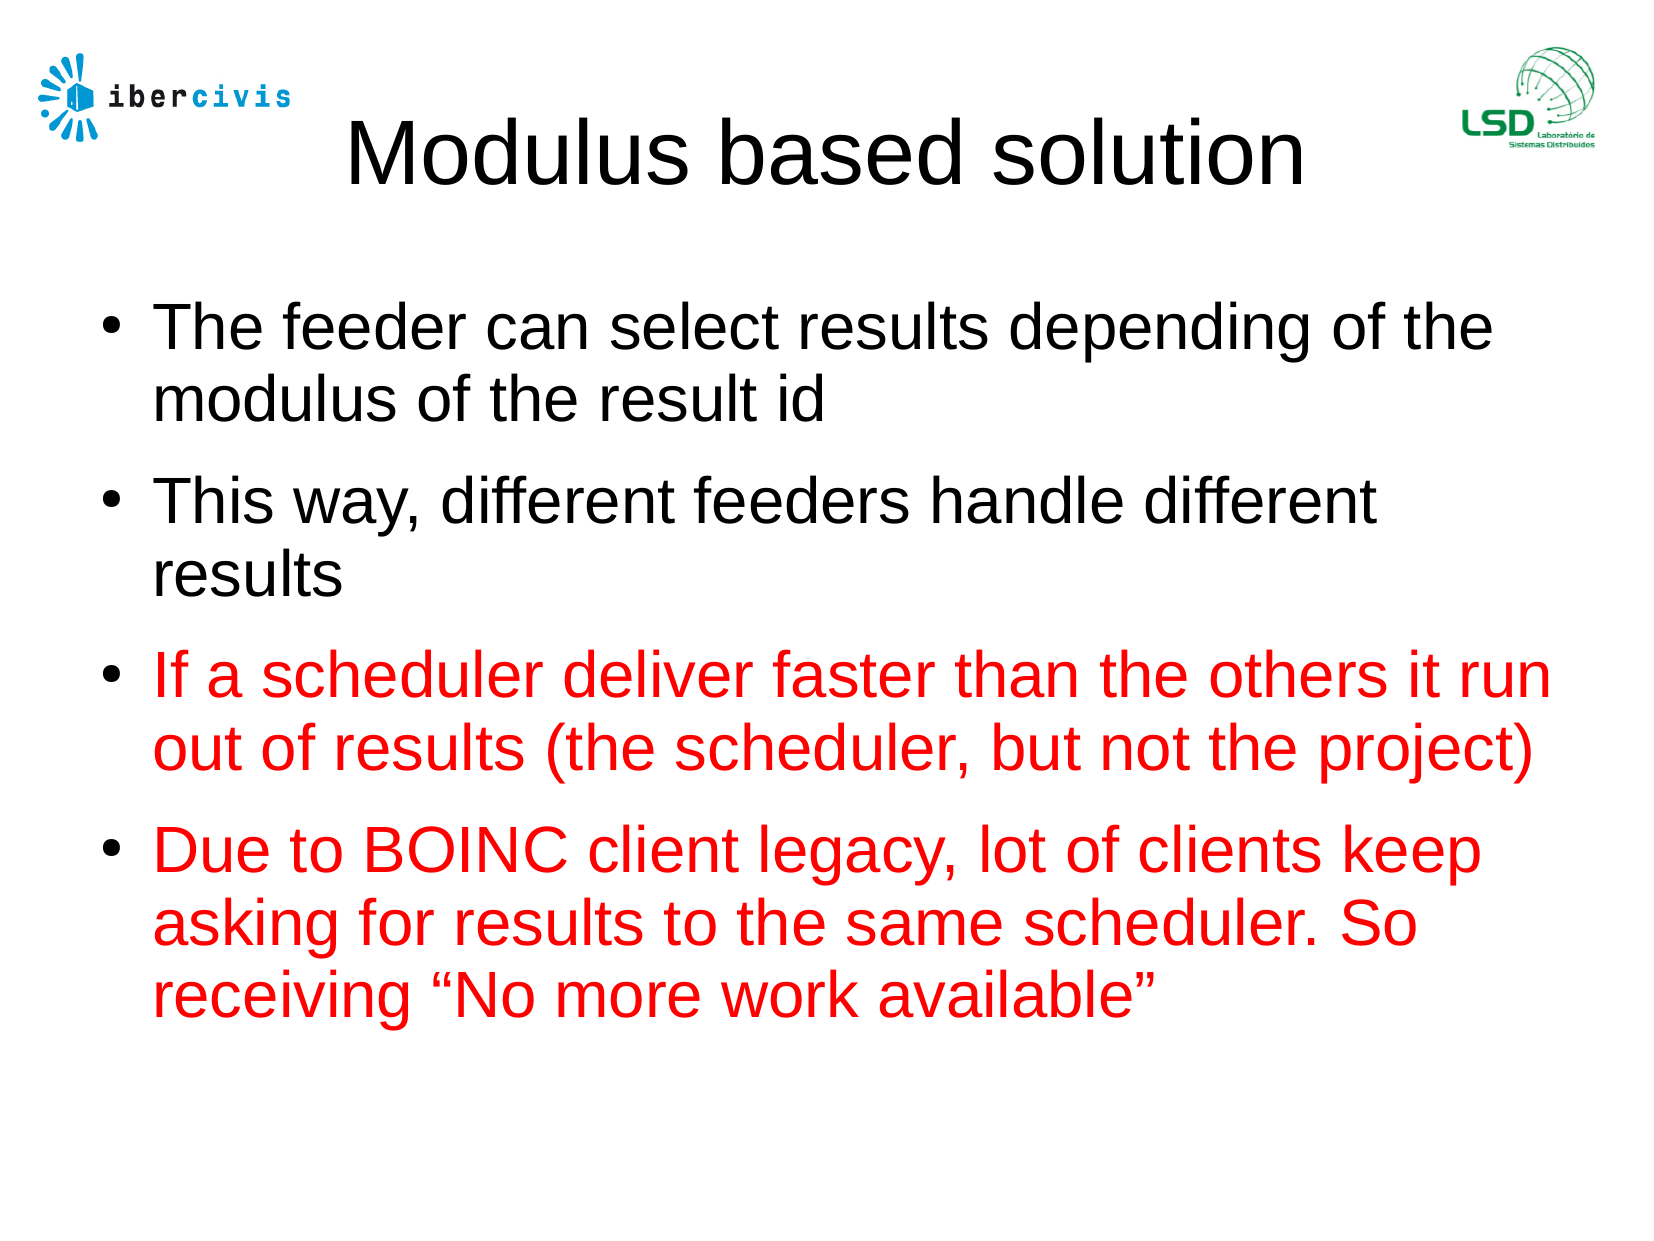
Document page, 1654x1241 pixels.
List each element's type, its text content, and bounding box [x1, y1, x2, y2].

list The feeder can select results depending of the modulus of the result id This way, different feeders handle different results If a scheduler deliver faster than the others it run out of results (the scheduler, but not the project) Due to BOINC client legacy, lot of clients keep asking for results to the same scheduler. So receiving “No more work available” [82, 290, 1571, 1109]
picture [1461, 45, 1595, 148]
title Modulus based solution [82, 49, 1571, 257]
picture [38, 53, 290, 142]
